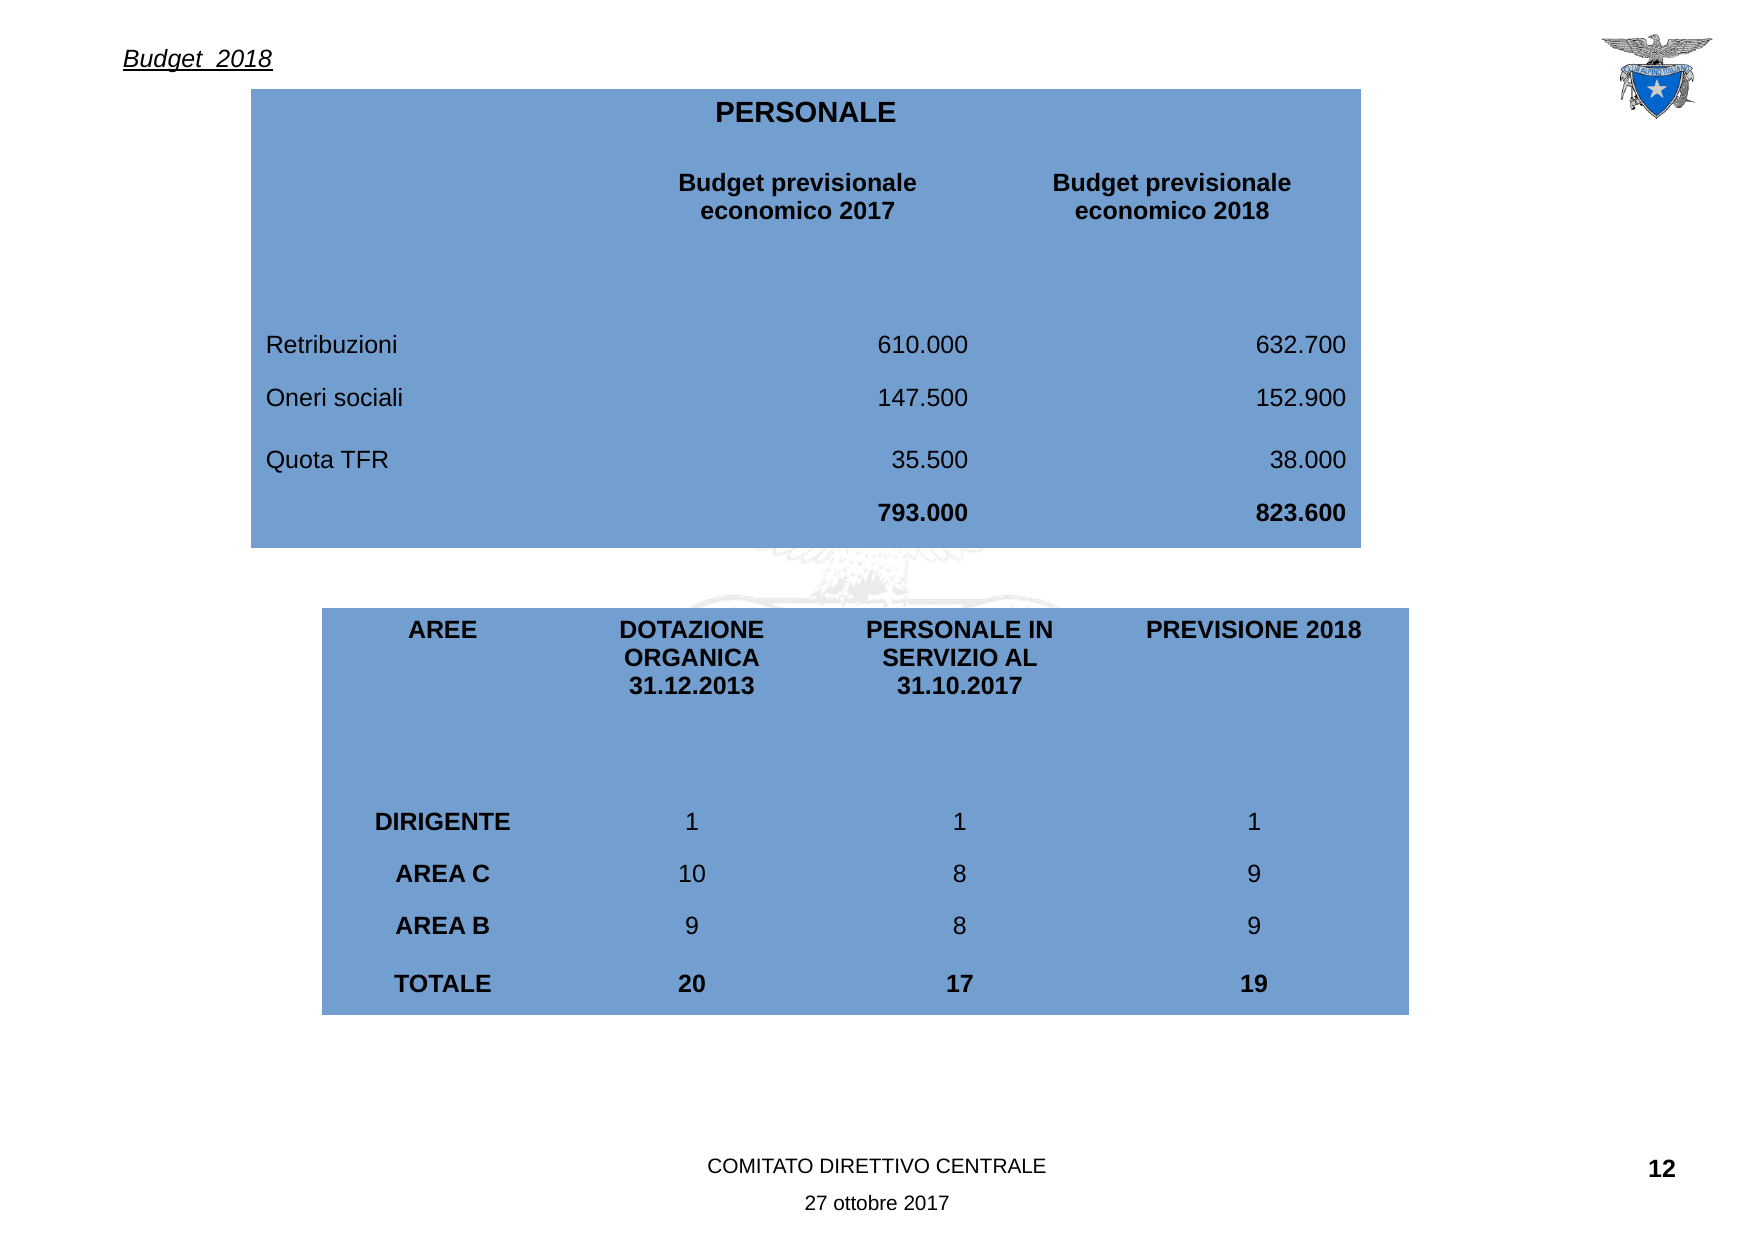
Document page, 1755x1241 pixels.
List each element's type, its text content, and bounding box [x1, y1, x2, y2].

text_box 12 [1633, 1145, 1704, 1191]
table_cell 17 [820, 962, 1100, 1015]
table_cell 1 [820, 800, 1100, 853]
table_cell 19 [1100, 962, 1409, 1015]
table_cell Budget previsionale economico 2017 [613, 161, 983, 323]
table_header PREVISIONE 2018 [1100, 608, 1409, 800]
table_cell [251, 491, 613, 548]
table_header DOTAZIONE ORGANICA 31.12.2013 [564, 608, 820, 800]
table_cell AREA B [322, 905, 564, 962]
table_cell 823.600 [983, 491, 1361, 548]
table_cell 152.900 [983, 376, 1361, 438]
table_cell 8 [820, 905, 1100, 962]
table_cell AREA C [322, 853, 564, 905]
table_header PERSONALE IN SERVIZIO AL 31.10.2017 [820, 608, 1100, 800]
table_cell 1 [564, 800, 820, 853]
table_cell 20 [564, 962, 820, 1015]
table_header AREE [322, 608, 564, 800]
table_cell 147.500 [613, 376, 983, 438]
table_cell 610.000 [613, 323, 983, 376]
table_cell 1 [1100, 800, 1409, 853]
table_cell Budget previsionale economico 2018 [983, 161, 1361, 323]
text_box COMITATO DIRETTIVO CENTRALE 27 ottobre 2017 [605, 1145, 1149, 1224]
table_cell 38.000 [983, 438, 1361, 491]
table_cell DIRIGENTE [322, 800, 564, 853]
table_cell 9 [1100, 853, 1409, 905]
table_cell 35.500 [613, 438, 983, 491]
table_cell 10 [564, 853, 820, 905]
text_box Budget 2018 [50, 35, 346, 82]
table_cell TOTALE [322, 962, 564, 1015]
table_cell 8 [820, 853, 1100, 905]
table_cell Quota TFR [251, 438, 613, 491]
table_cell 793.000 [613, 491, 983, 548]
table_cell [251, 161, 613, 323]
table_cell Oneri sociali [251, 376, 613, 438]
picture [533, 548, 1221, 608]
table_cell 9 [564, 905, 820, 962]
picture [1597, 29, 1718, 128]
table_cell Retribuzioni [251, 323, 613, 376]
table_header PERSONALE [251, 89, 1361, 161]
table_cell 9 [1100, 905, 1409, 962]
table_cell 632.700 [983, 323, 1361, 376]
